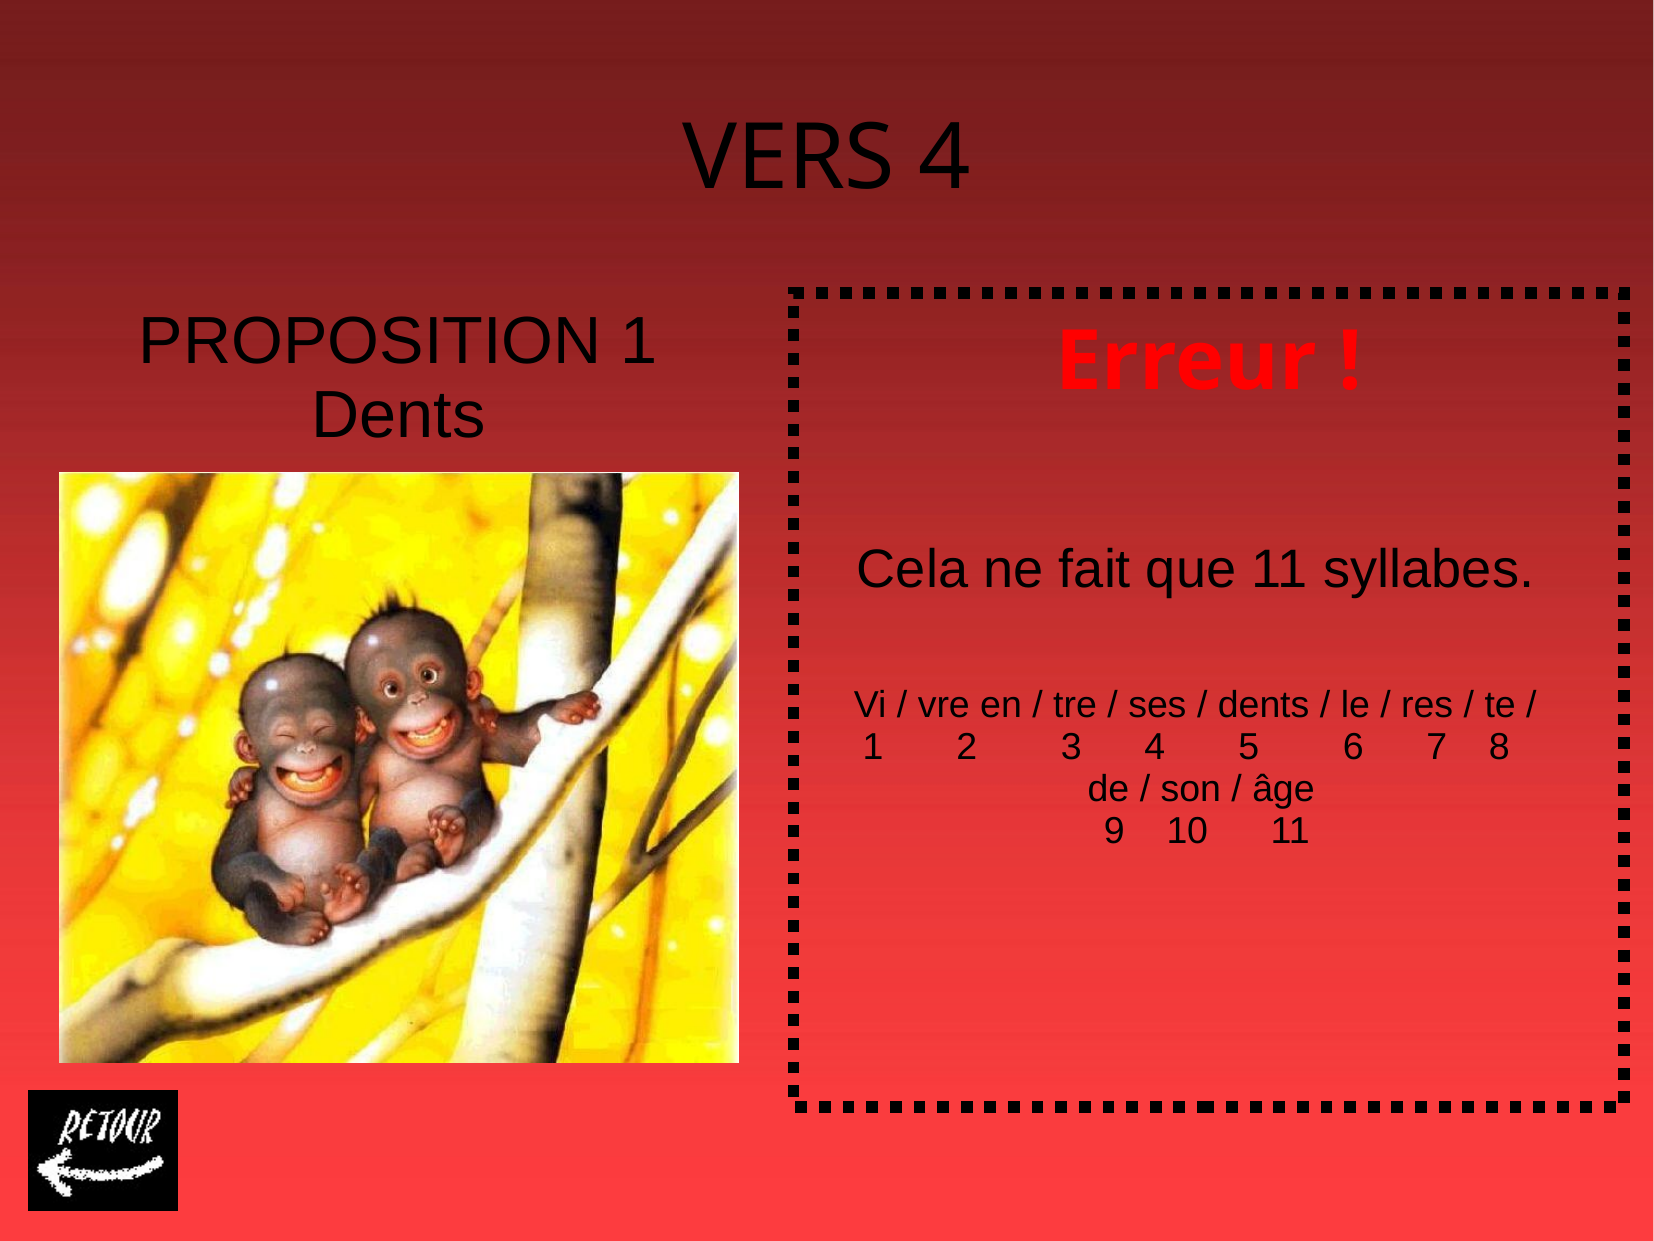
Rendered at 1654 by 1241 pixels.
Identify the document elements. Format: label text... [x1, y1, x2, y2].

picture [0, 0, 1654, 1241]
title VERS 4 [82, 56, 1571, 250]
text_box PROPOSITION 1 Dents [88, 295, 709, 460]
text_box Cela ne fait que 11 syllabes. Vi / vre en / tre / ses / dents / le / res / te / 1 2 3 4 5 6 7 8 de / son / âge 9 10 11 [826, 531, 1565, 902]
list Erreur ! [793, 292, 1625, 1107]
